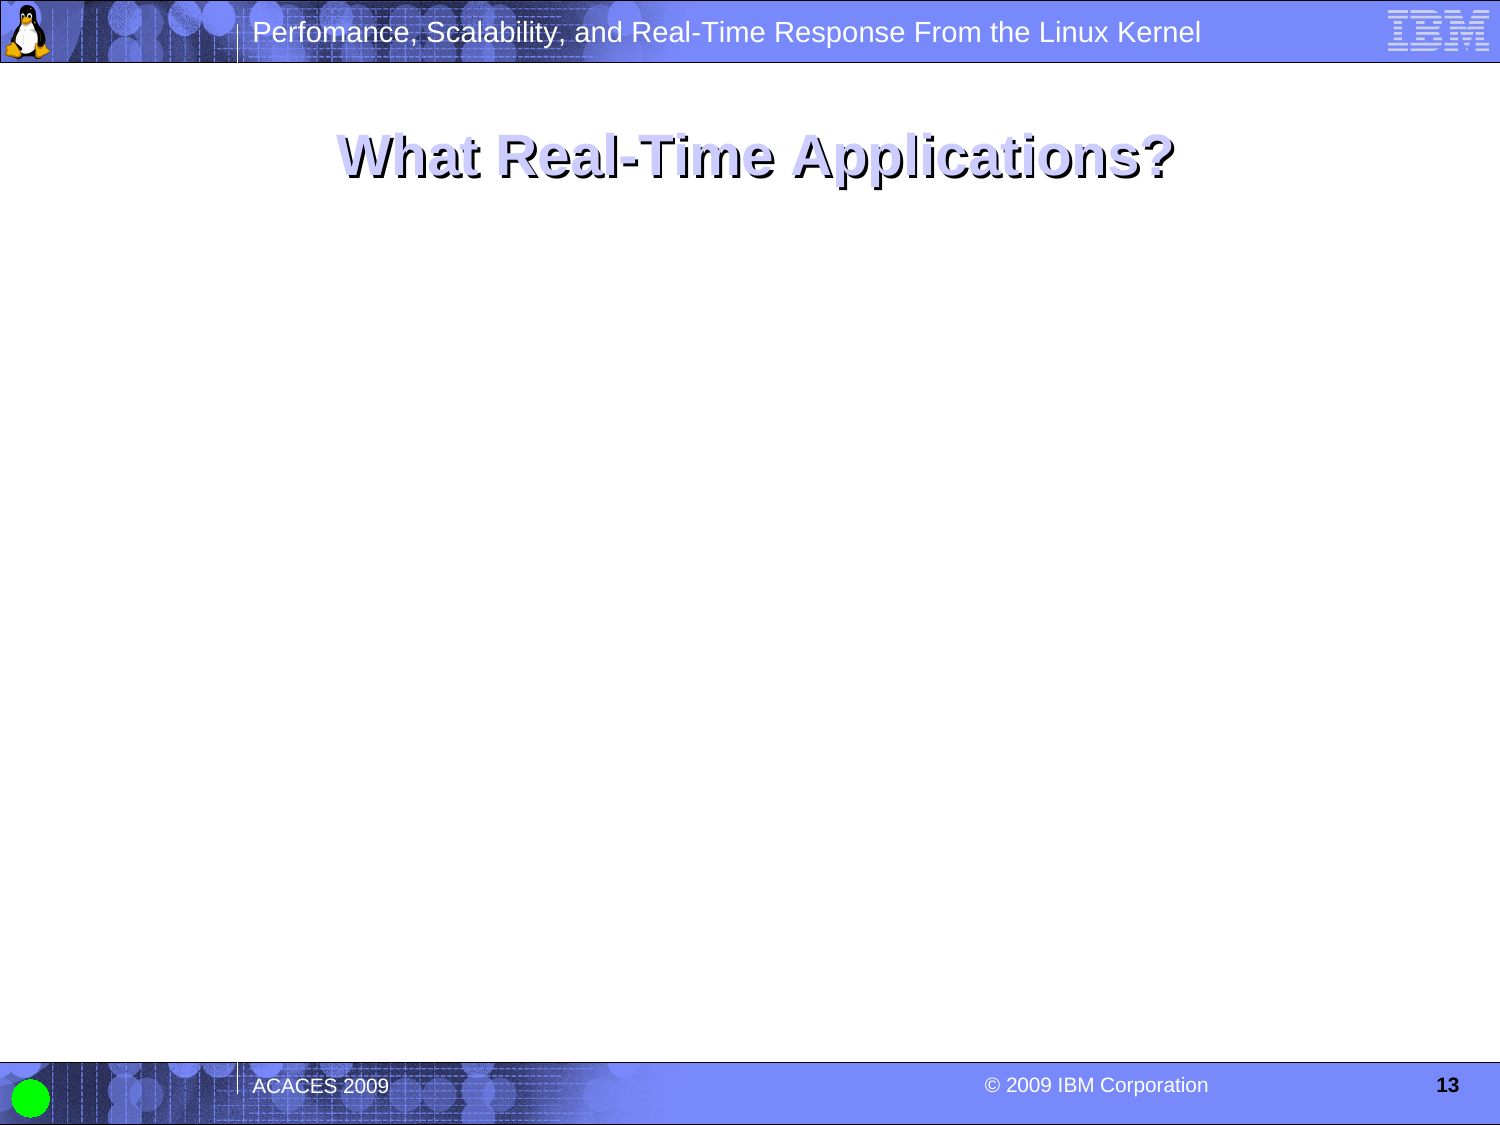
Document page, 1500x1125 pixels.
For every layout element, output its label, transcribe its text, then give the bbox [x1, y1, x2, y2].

title What Real-Time Applications? [79, 124, 1433, 192]
picture [1, 1, 1500, 62]
text_box [11, 1079, 50, 1118]
picture [0, 1063, 1500, 1124]
